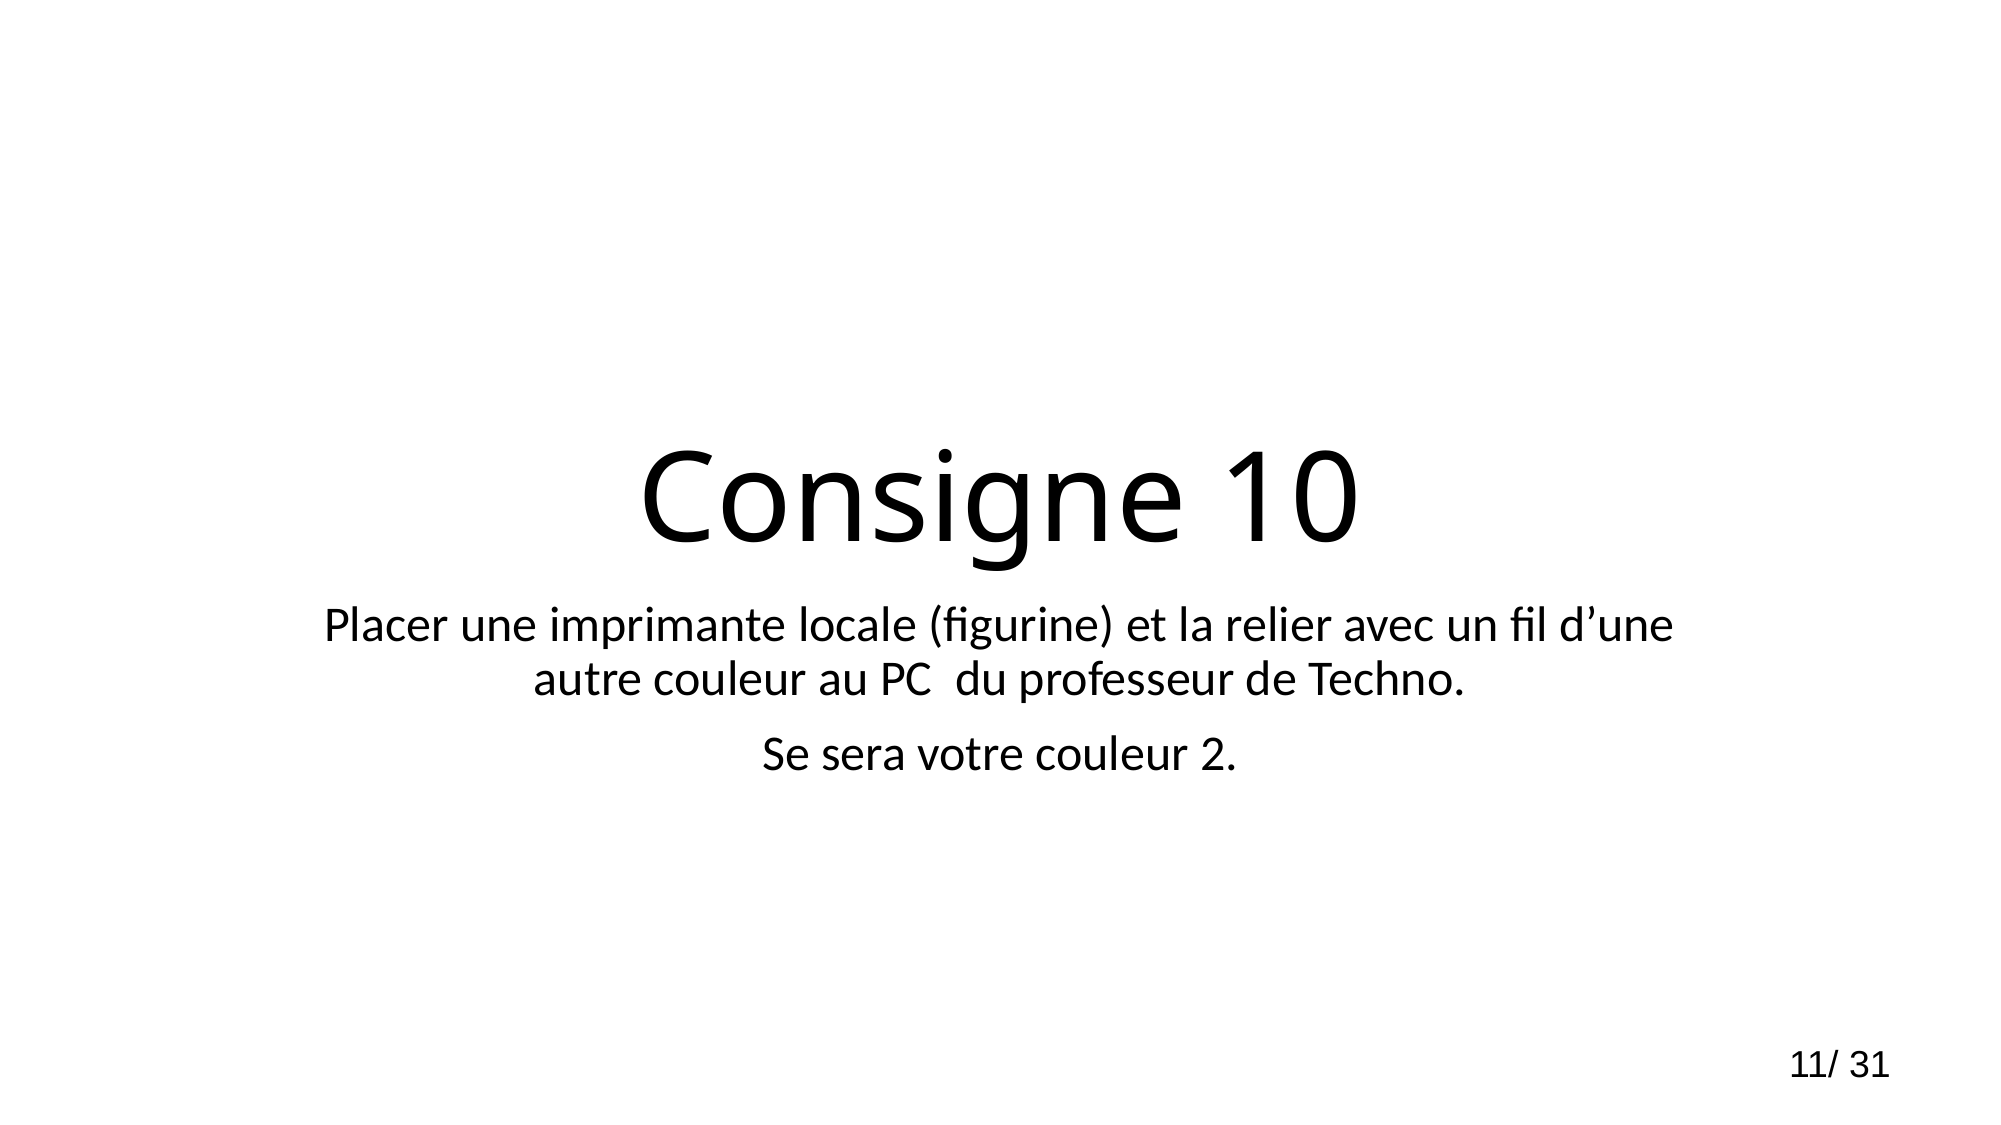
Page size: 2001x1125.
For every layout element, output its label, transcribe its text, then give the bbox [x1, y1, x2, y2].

title Consigne 10 [249, 184, 1750, 576]
text_box 31/ 31 [1830, 1035, 1979, 1093]
subtitle Placer une imprimante locale (figurine) et la relier avec un fil d’une autre couleur au PC du professeur de Techno. Se sera votre couleur 2. [249, 590, 1750, 863]
